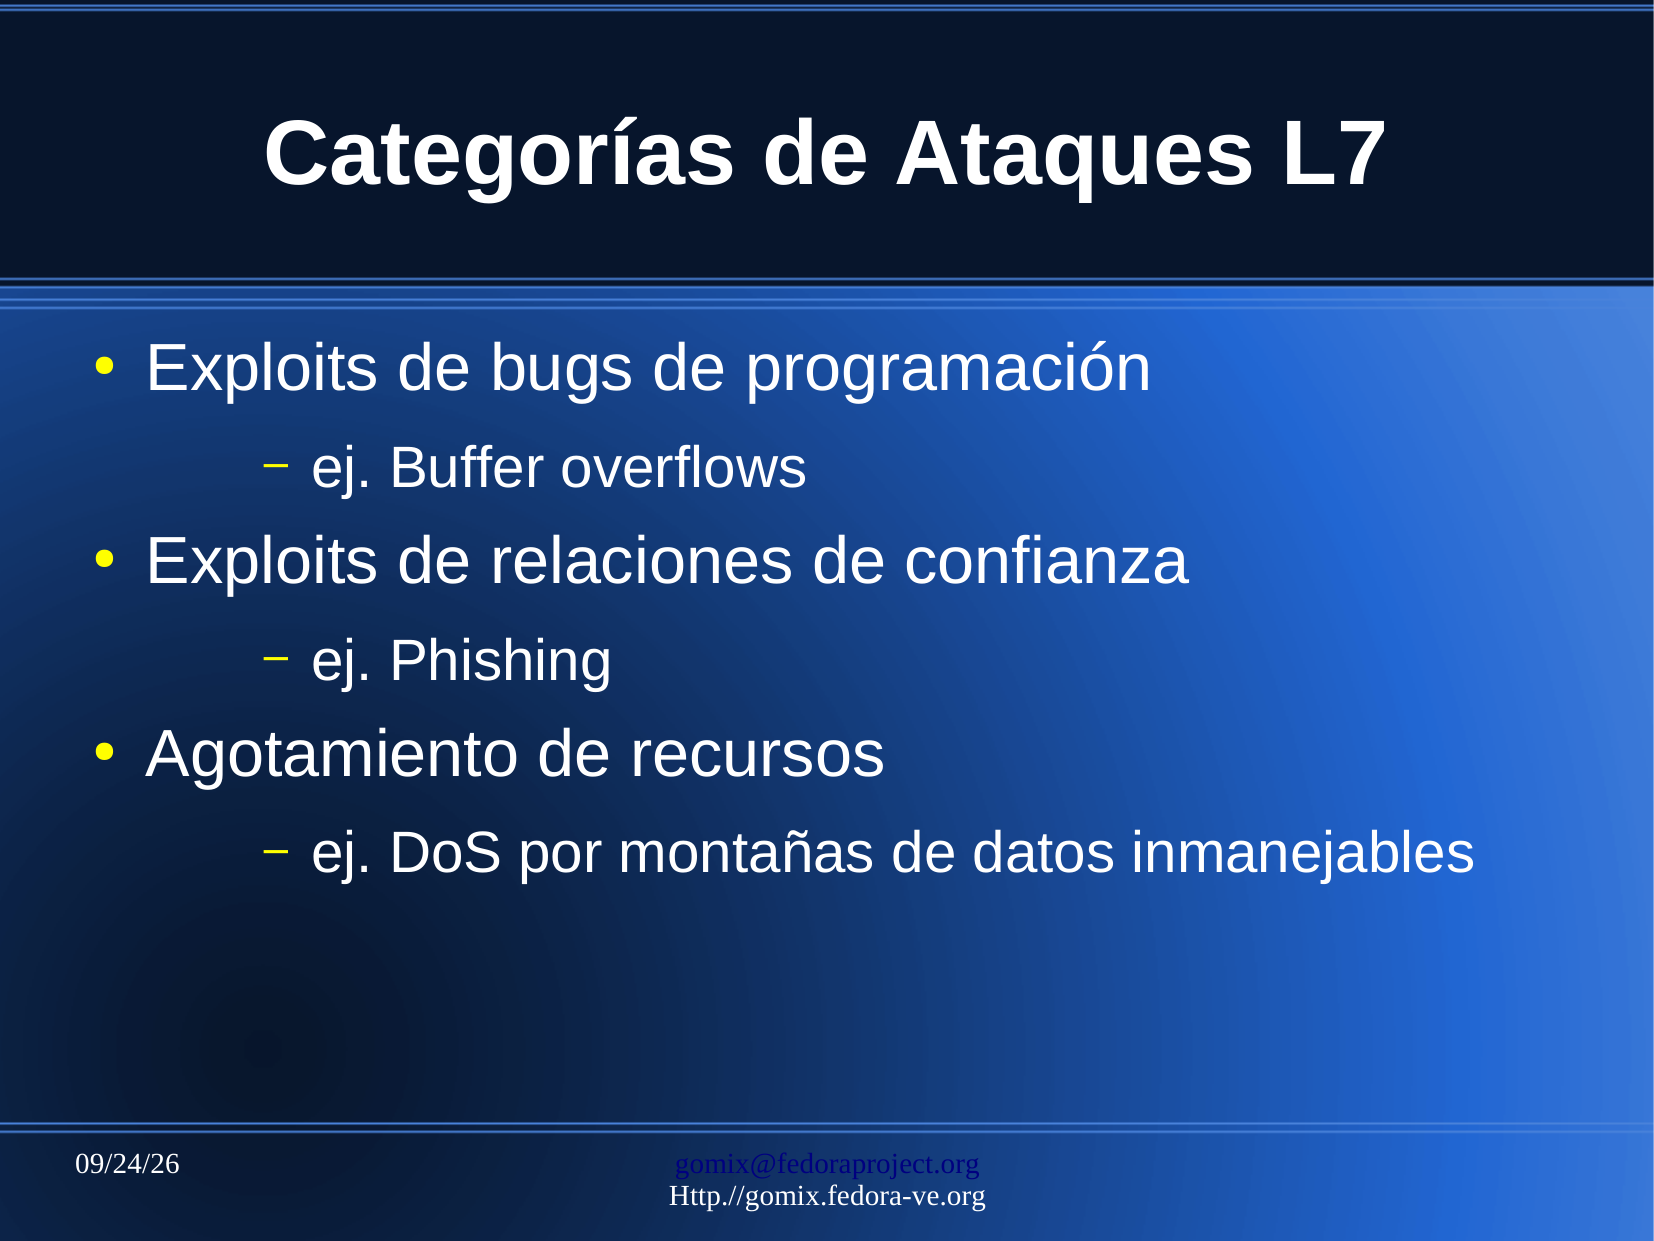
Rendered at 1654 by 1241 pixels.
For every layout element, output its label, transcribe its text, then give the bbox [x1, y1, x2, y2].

title Categorías de Ataques L7 [82, 49, 1571, 257]
list Exploits de bugs de programación ej. Buffer overflows Exploits de relaciones de confianza ej. Phishing Agotamiento de recursos ej. DoS por montañas de datos inmanejables [75, 330, 1564, 1126]
picture [0, 0, 1654, 1241]
